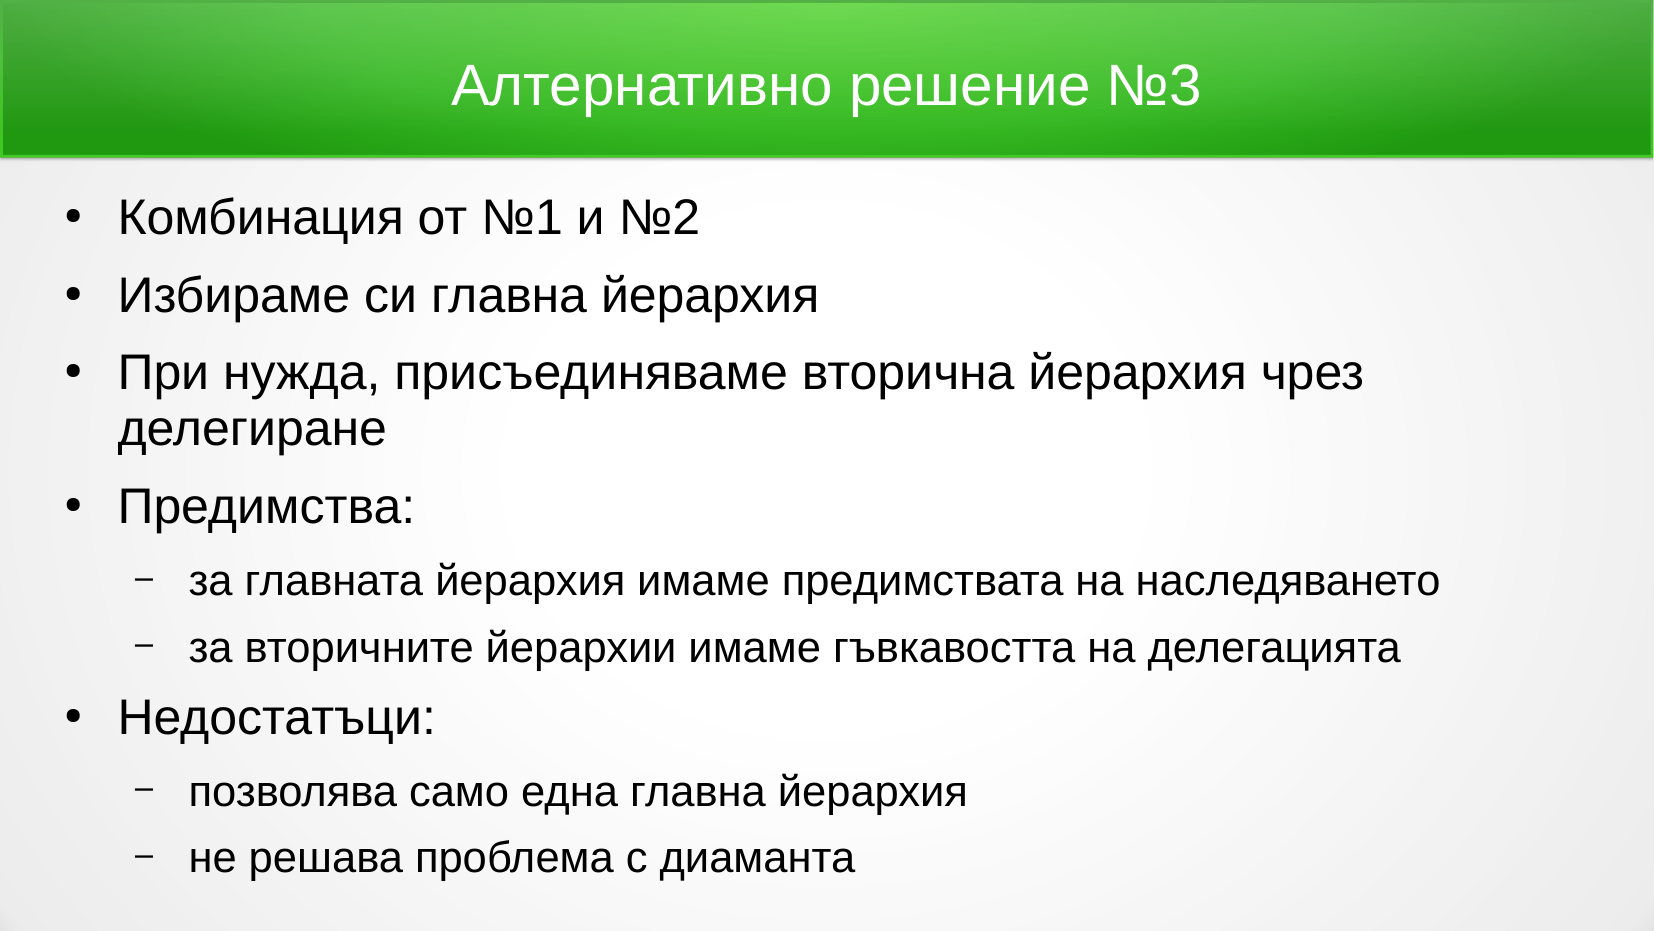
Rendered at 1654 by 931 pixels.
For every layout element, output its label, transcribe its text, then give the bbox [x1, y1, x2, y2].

list Комбинация от №1 и №2 Избираме си главна йерархия При нужда, присъединяваме вторична йерархия чрез делегиране Предимства: за главната йерархия имаме предимствата на наследяването за вторичните йерархии имаме гъвкавостта на делегацията Недостатъци: позволява само една главна йерархия не решава проблема с диаманта [46, 188, 1609, 898]
title Алтернативно решение №3 [82, 36, 1571, 135]
